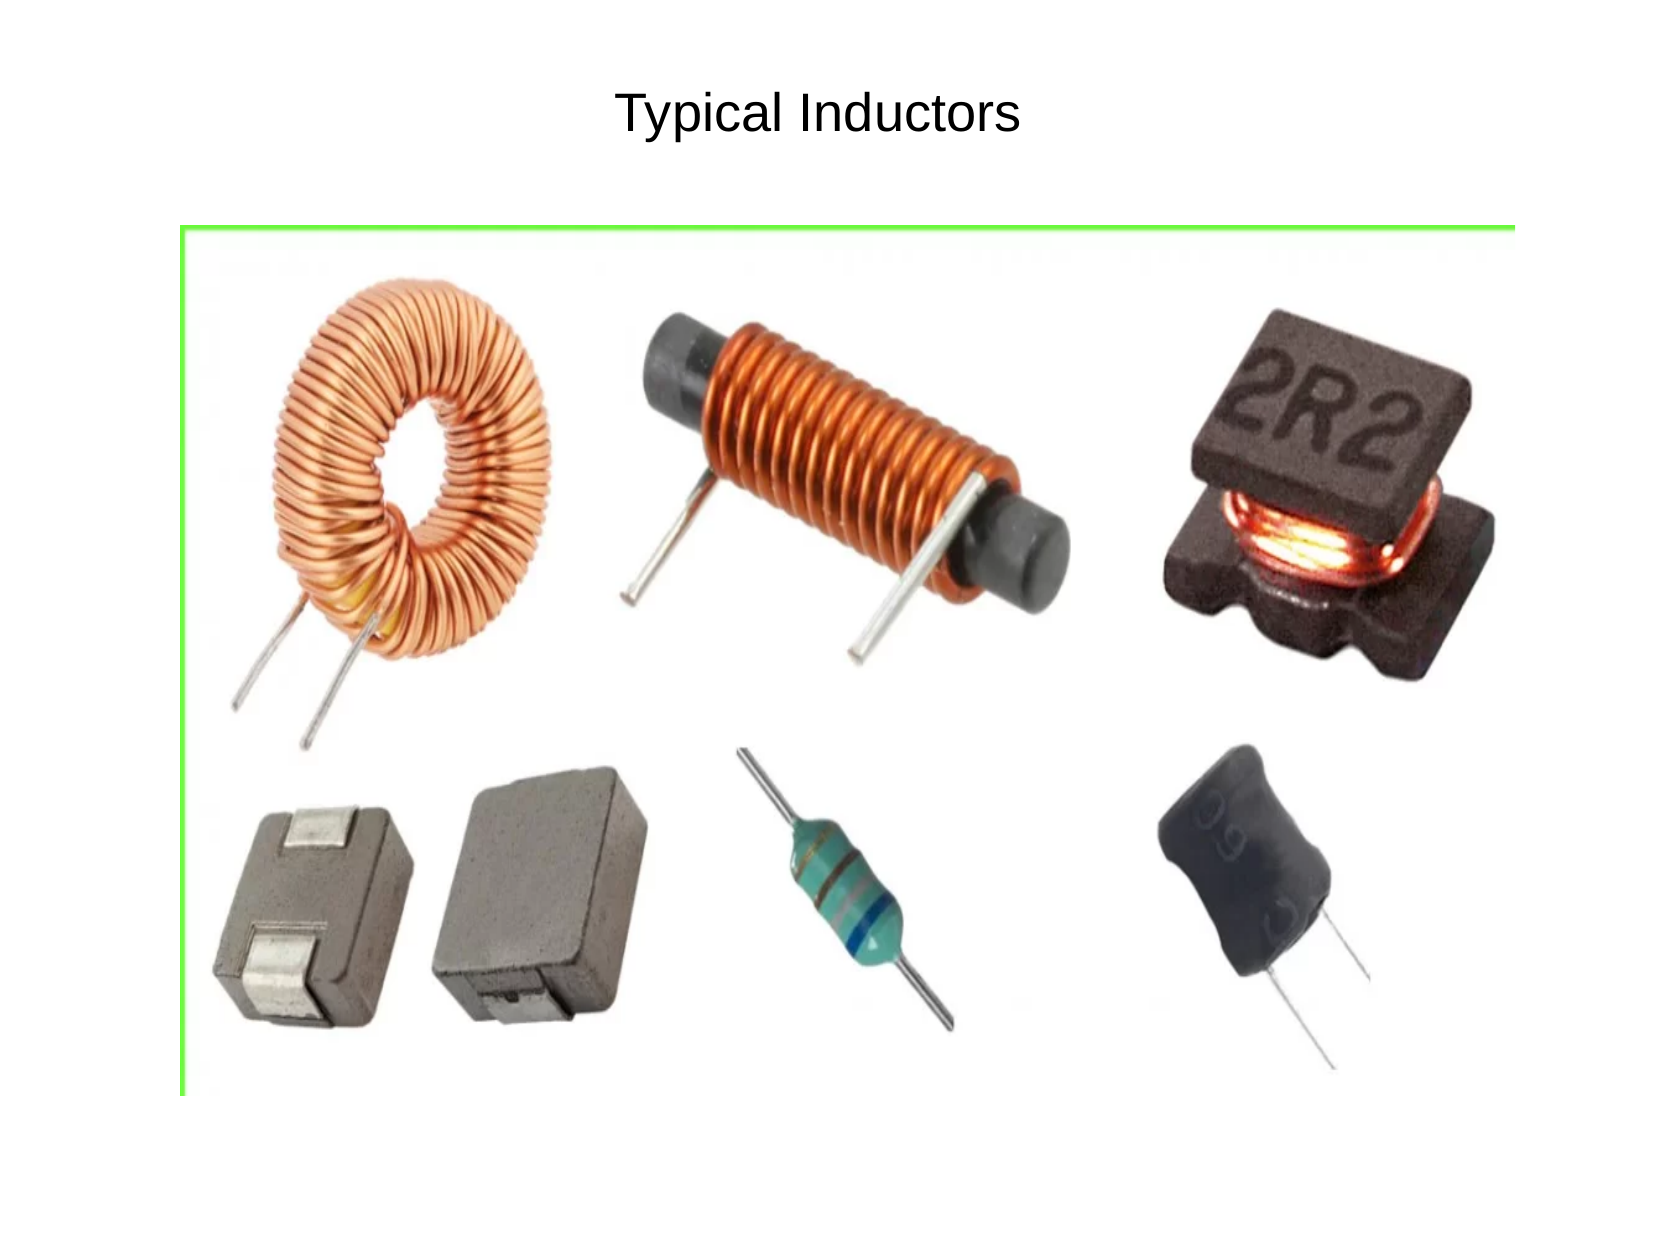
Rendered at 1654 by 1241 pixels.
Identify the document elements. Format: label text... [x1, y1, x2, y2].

text_box Typical Inductors [600, 74, 1046, 151]
picture [180, 225, 1516, 1096]
